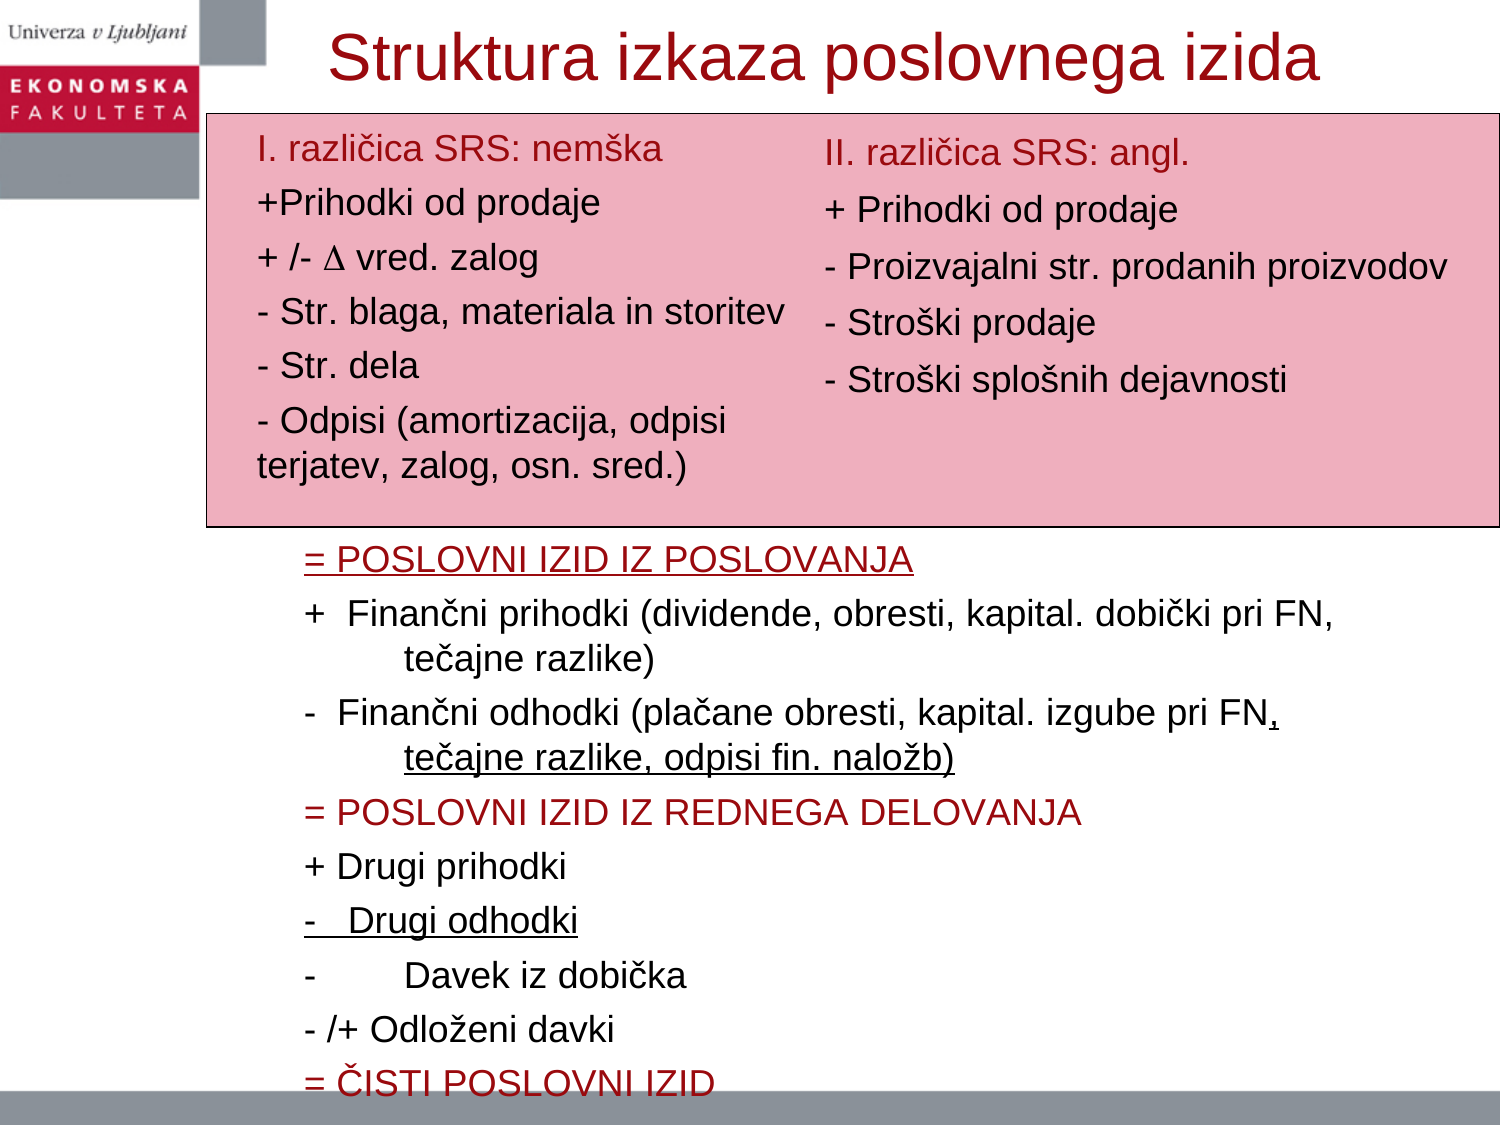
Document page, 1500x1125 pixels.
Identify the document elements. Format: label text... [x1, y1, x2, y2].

picture [0, 0, 1500, 1125]
text_box = POSLOVNI IZID IZ POSLOVANJA + Finančni prihodki (dividende, obresti, kapital. dobički pri FN, tečajne razlike) - Finančni odhodki (plačane obresti, kapital. izgube pri FN, tečajne razlike, odpisi fin. naložb) = POSLOVNI IZID IZ REDNEGA DELOVANJA + Drugi prihodki - Drugi odhodki - Davek iz dobička - /+ Odloženi davki = ČISTI POSLOVNI IZID [289, 527, 1388, 1000]
text_box I. različica SRS: nemška +Prihodki od prodaje + /-  vred. zalog - Str. blaga, materiala in storitev - Str. dela - Odpisi (amortizacija, odpisi terjatev, zalog, osn. sred.) [242, 125, 809, 516]
list II. različica SRS: angl. + Prihodki od prodaje - Proizvajalni str. prodanih proizvodov - Stroški prodaje - Stroški splošnih dejavnosti [809, 125, 1500, 516]
text_box [206, 113, 1500, 528]
title Struktura izkaza poslovnega izida [312, 0, 1500, 108]
